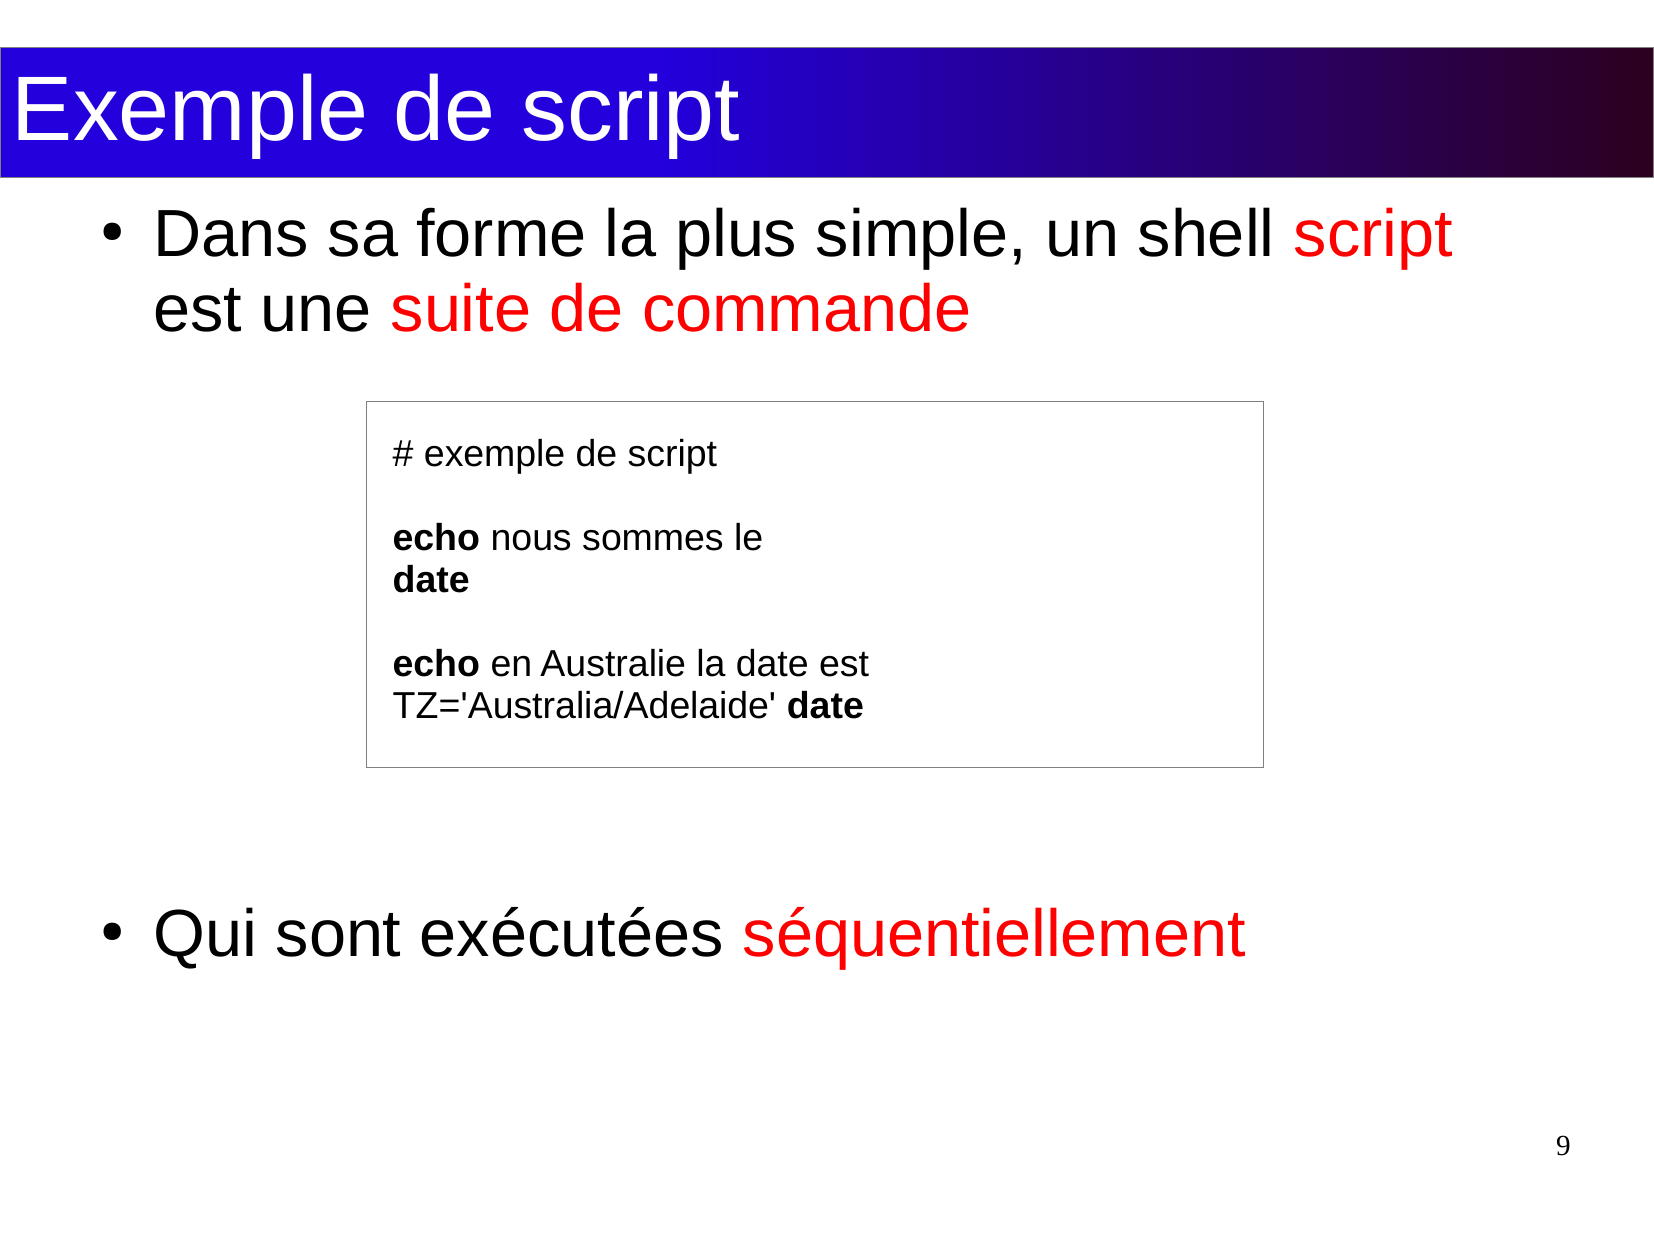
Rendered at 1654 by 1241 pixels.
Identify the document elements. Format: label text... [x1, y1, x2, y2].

title Exemple de script [11, 5, 1642, 213]
list Dans sa forme la plus simple, un shell script est une suite de commande Qui sont exécutées séquentiellement [82, 195, 1538, 1063]
text_box # exemple de script echo nous sommes le date echo en Australie la date est TZ='Australia/Adelaide' date [377, 425, 910, 776]
